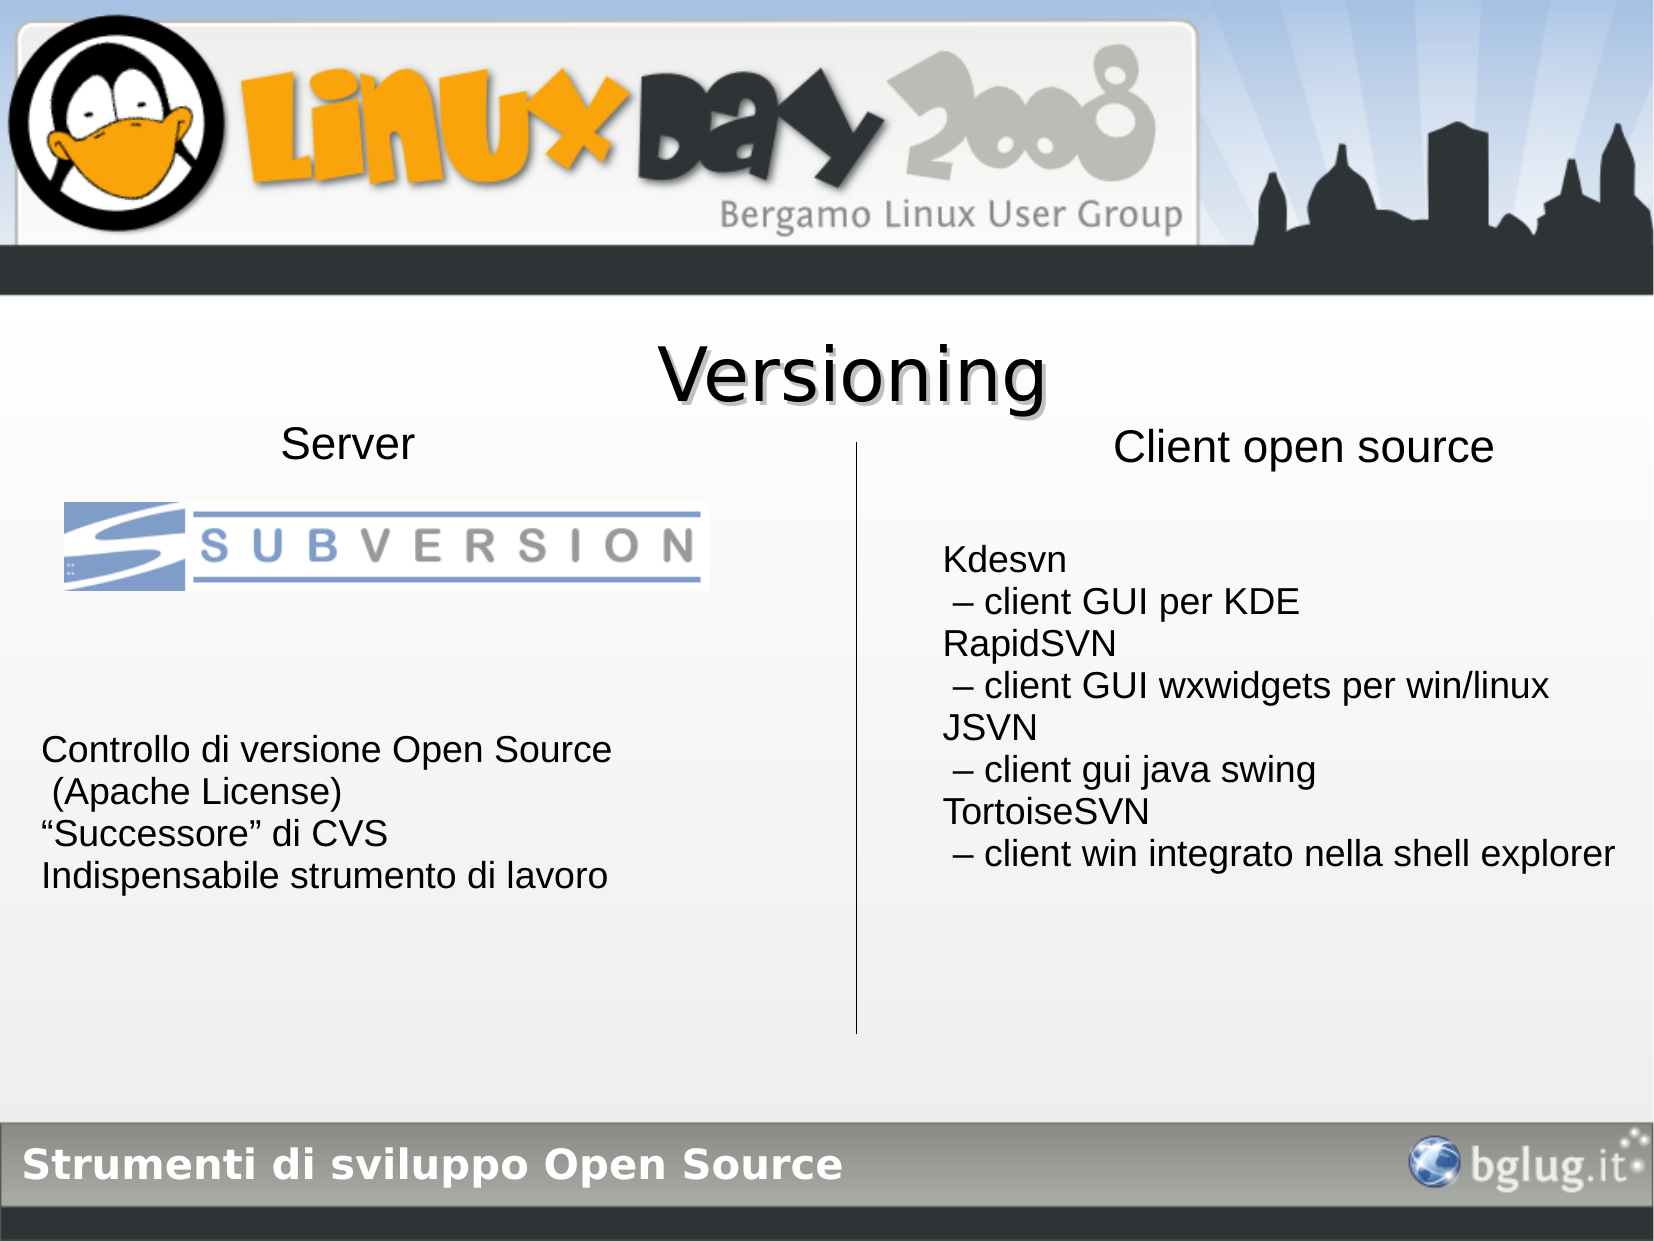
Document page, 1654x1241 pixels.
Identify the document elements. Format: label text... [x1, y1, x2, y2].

text_box Controllo di versione Open Source (Apache License) “Successore” di CVS Indispensabile strumento di lavoro [15, 721, 639, 905]
text_box Versioning [643, 324, 1069, 424]
text_box Kdesvn – client GUI per KDE RapidSVN – client GUI wxwidgets per win/linux JSVN – client gui java swing TortoiseSVN – client win integrato nella shell explorer [885, 531, 1632, 919]
text_box Strumenti di sviluppo Open Source [6, 1133, 735, 1196]
picture [0, 0, 1654, 1241]
text_box Server [265, 410, 430, 477]
text_box Client open source [1098, 413, 1509, 488]
